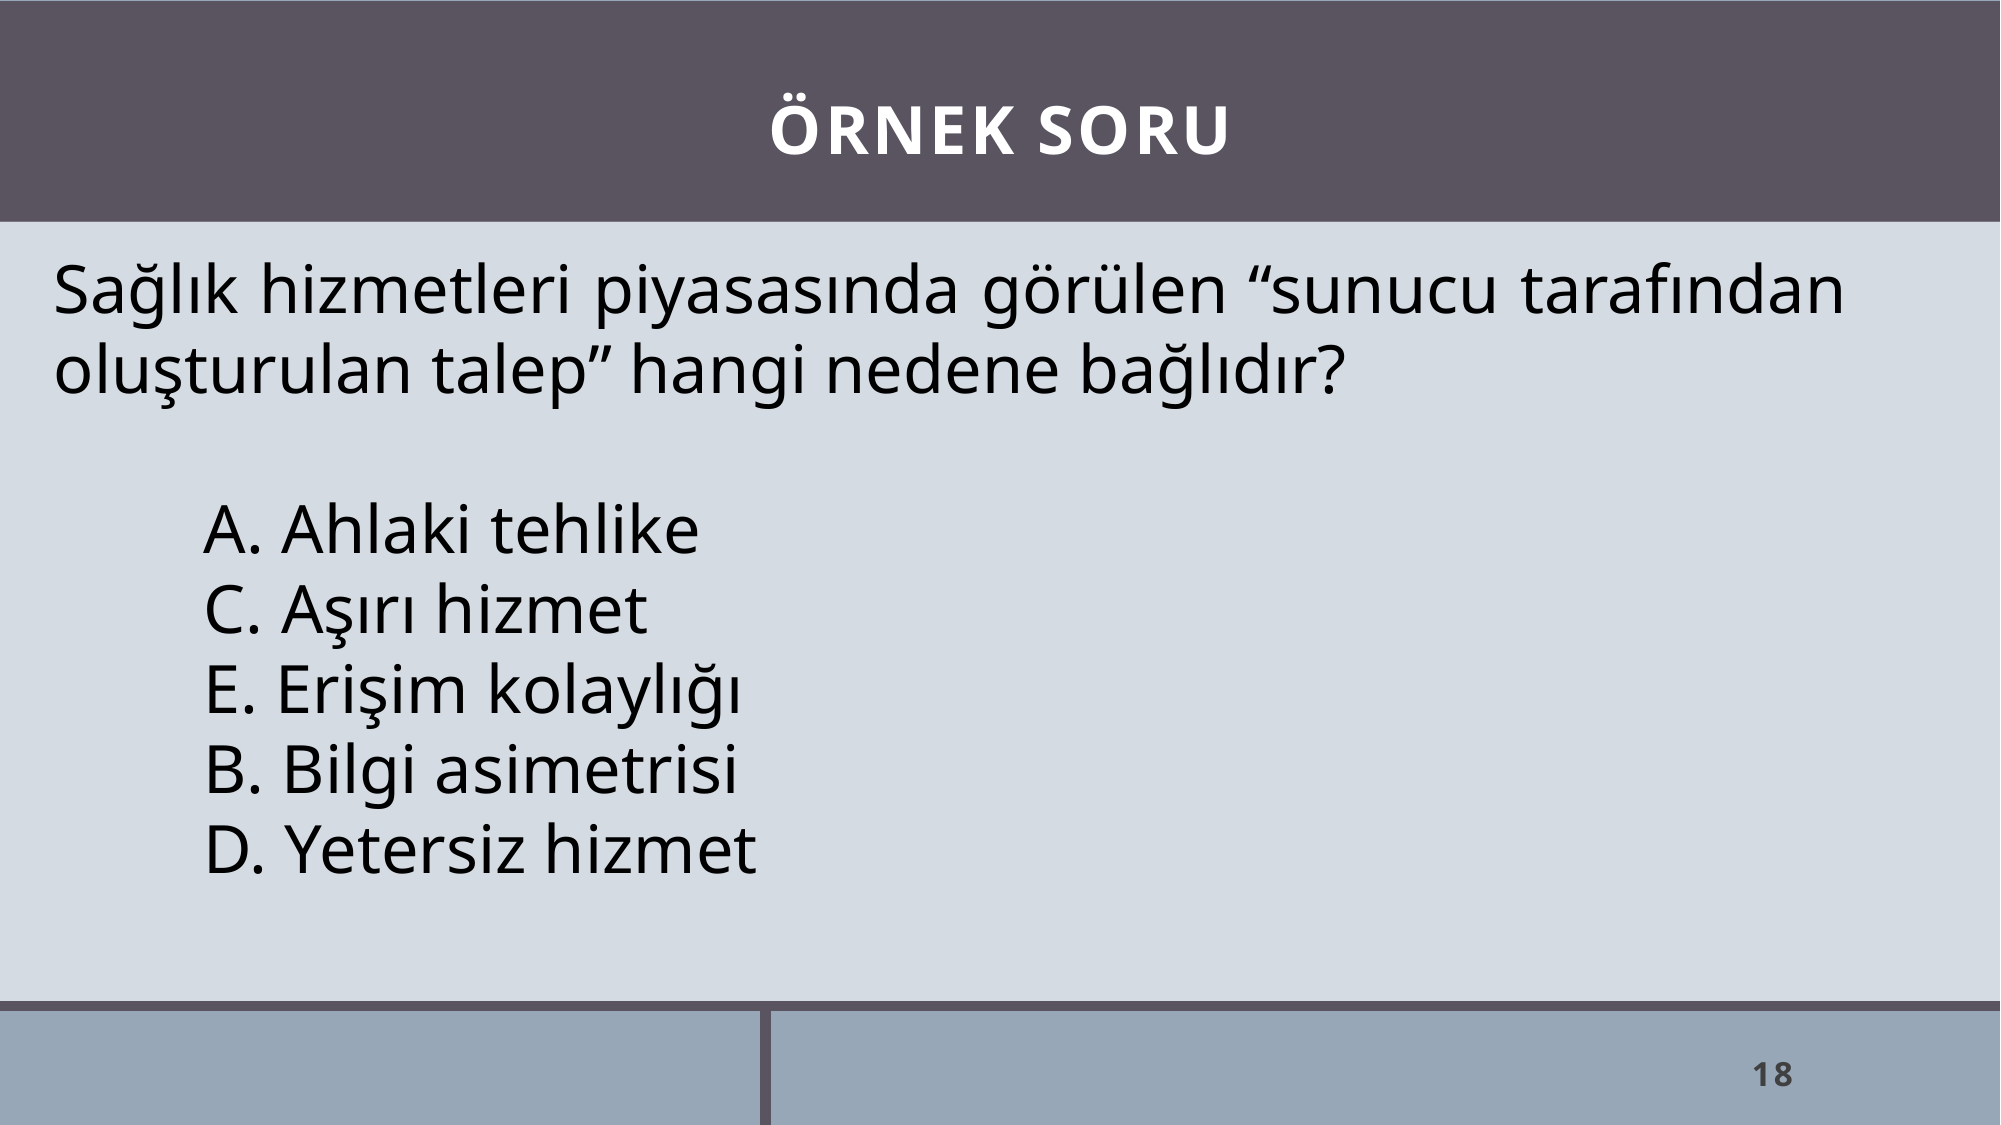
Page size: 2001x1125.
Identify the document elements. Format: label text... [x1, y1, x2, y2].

title ÖRNEK SORU [106, 29, 1895, 184]
text_box [1733, 1035, 1895, 1111]
text_box Sağlık hizmetleri piyasasında görülen “sunucu tarafından oluşturulan talep” hangi nedene bağlıdır? A. Ahlaki tehlike C. Aşırı hizmet E. Erişim kolaylığı B. Bilgi asimetrisi D. Yetersiz hizmet [38, 239, 1983, 901]
